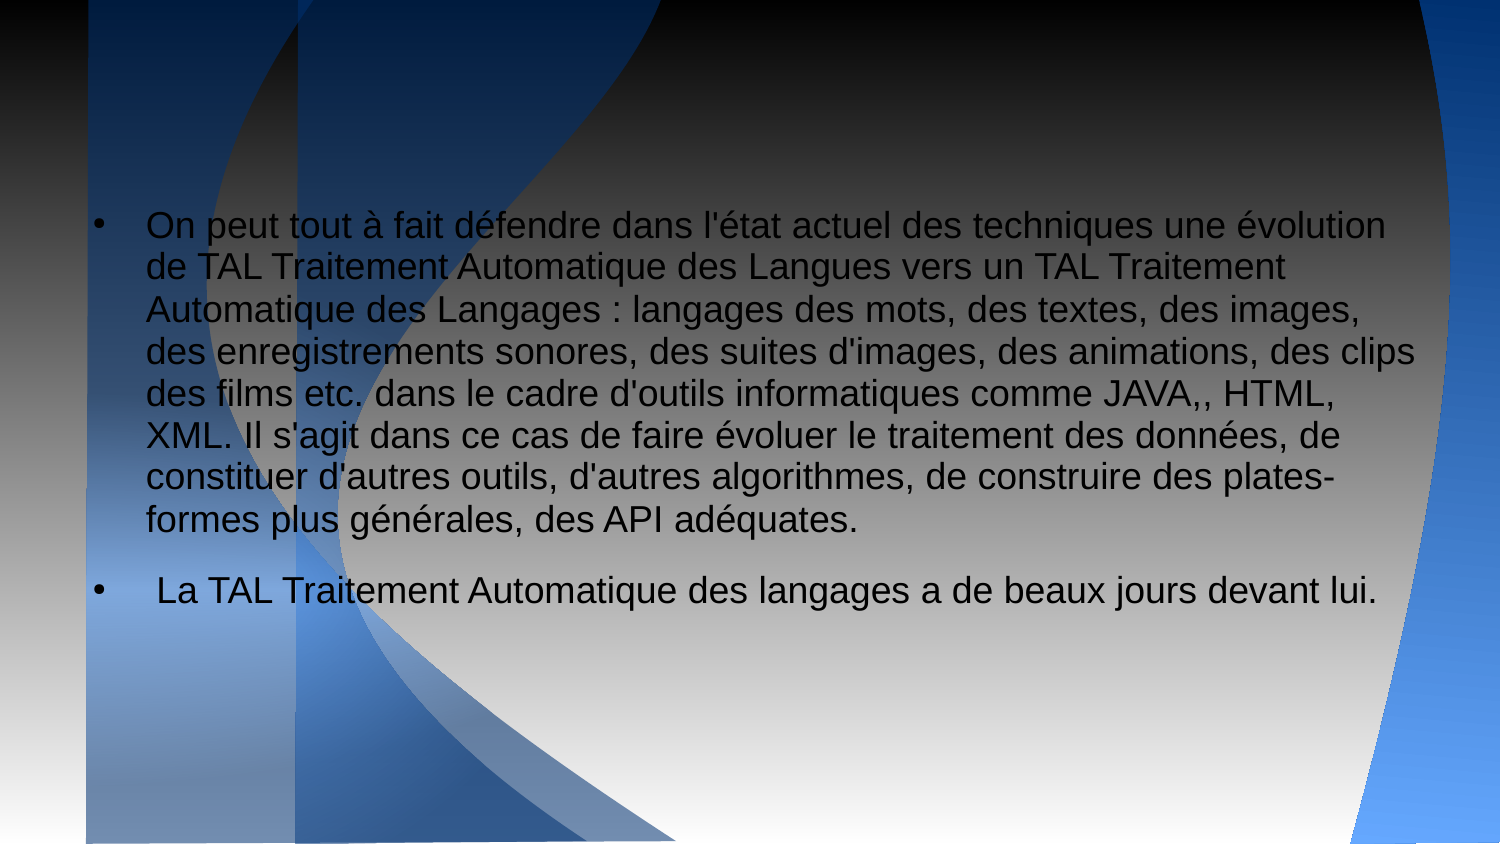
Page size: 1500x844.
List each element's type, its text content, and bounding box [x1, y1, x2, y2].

list On peut tout à fait défendre dans l'état actuel des techniques une évolution de TAL Traitement Automatique des Langues vers un TAL Traitement Automatique des Langages : langages des mots, des textes, des images, des enregistrements sonores, des suites d'images, des animations, des clips des films etc. dans le cadre d'outils informatiques comme JAVA,, HTML, XML. Il s'agit dans ce cas de faire évoluer le traitement des données, de constituer d'autres outils, d'autres algorithmes, de construire des plates-formes plus générales, des API adéquates. La TAL Traitement Automatique des langages a de beaux jours devant lui. [75, 204, 1425, 800]
